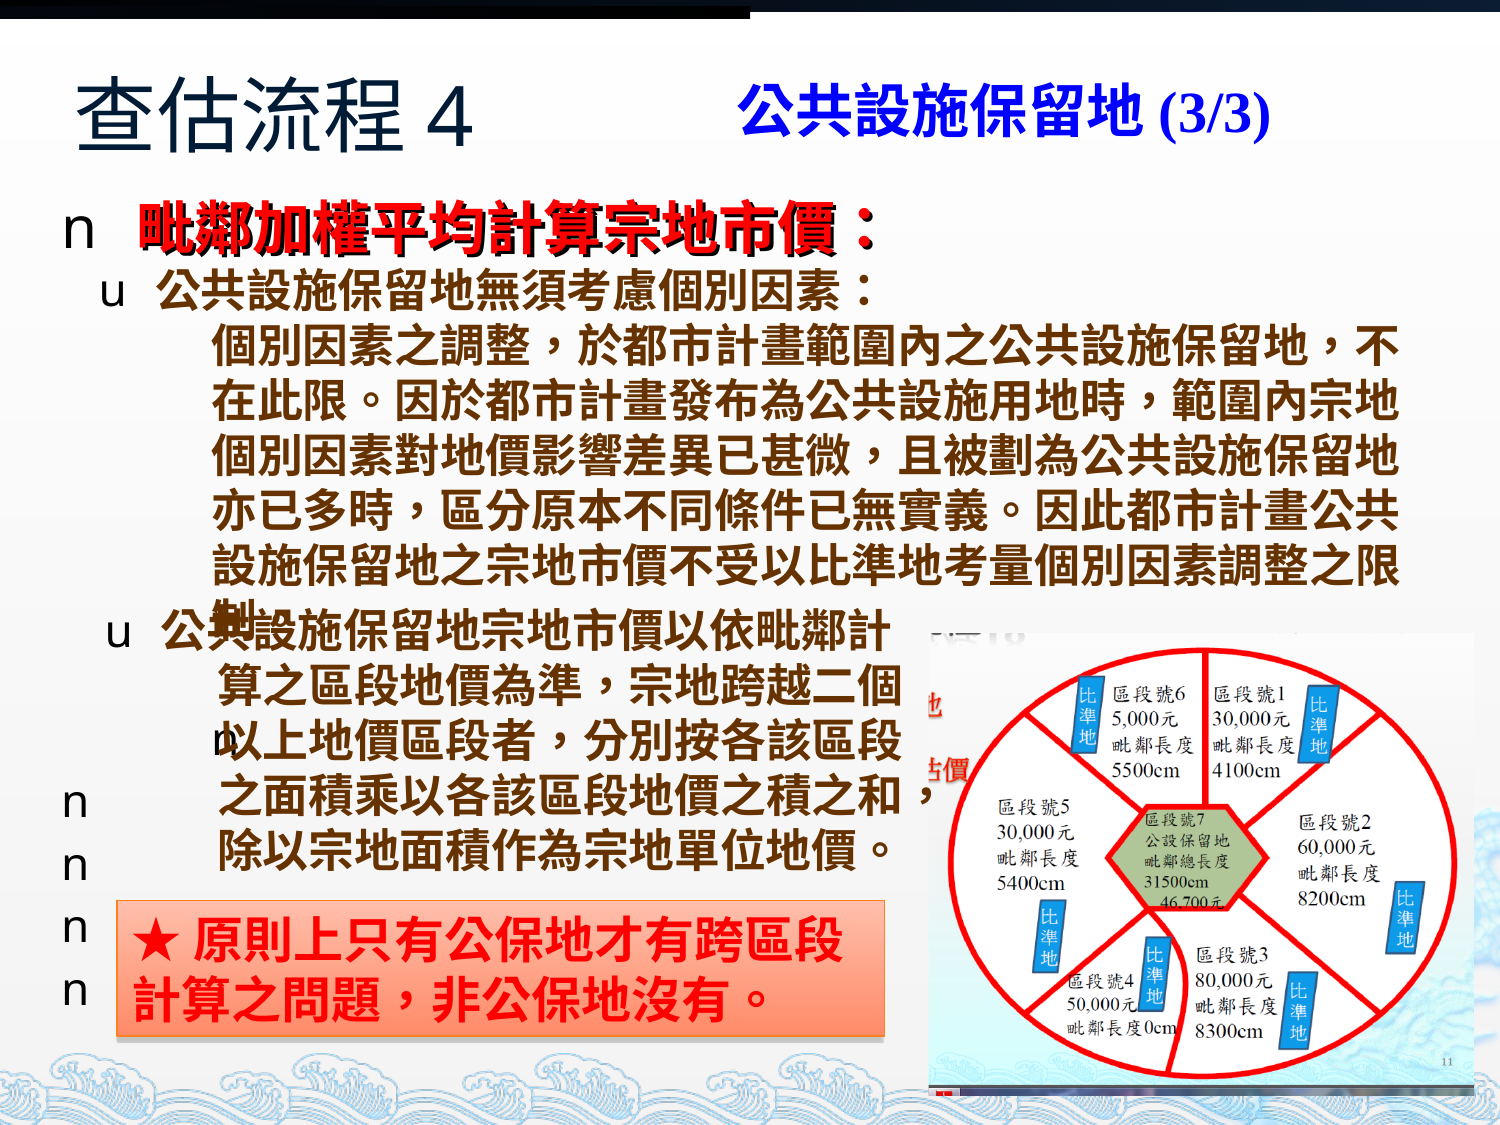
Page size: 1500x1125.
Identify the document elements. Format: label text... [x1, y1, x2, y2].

text_box 查估流程4 [41, 55, 490, 170]
text_box 公共設施保留地(3/3) [691, 66, 1301, 173]
text_box 公共設施保留地宗地市價以依毗鄰計算之區段地價為準，宗地跨越二個以上地價區段者，分別按各該區段之面積乘以各該區段地價之積之和，除以宗地面積作為宗地單位地價。 [52, 595, 943, 885]
text_box ★原則上只有公保地才有跨區段計算之問題，非公保地沒有。 [117, 901, 885, 1036]
text_box 毗鄰加權平均計算宗地市價： 公共設施保留地無須考慮個別因素： 個別因素之調整，於都市計畫範圍內之公共設施保留地，不在此限。因於都市計畫發布為公共設施用地時，範圍內宗地個別因素對地價影響差異已甚微，且被劃為公共設施保留地亦已多時，區分原本不同條件已無實義。因此都市計畫公共設施保留地之宗地市價不受以比準地考量個別因素調整之限制。 [46, 184, 1442, 1081]
picture [928, 633, 1474, 1096]
